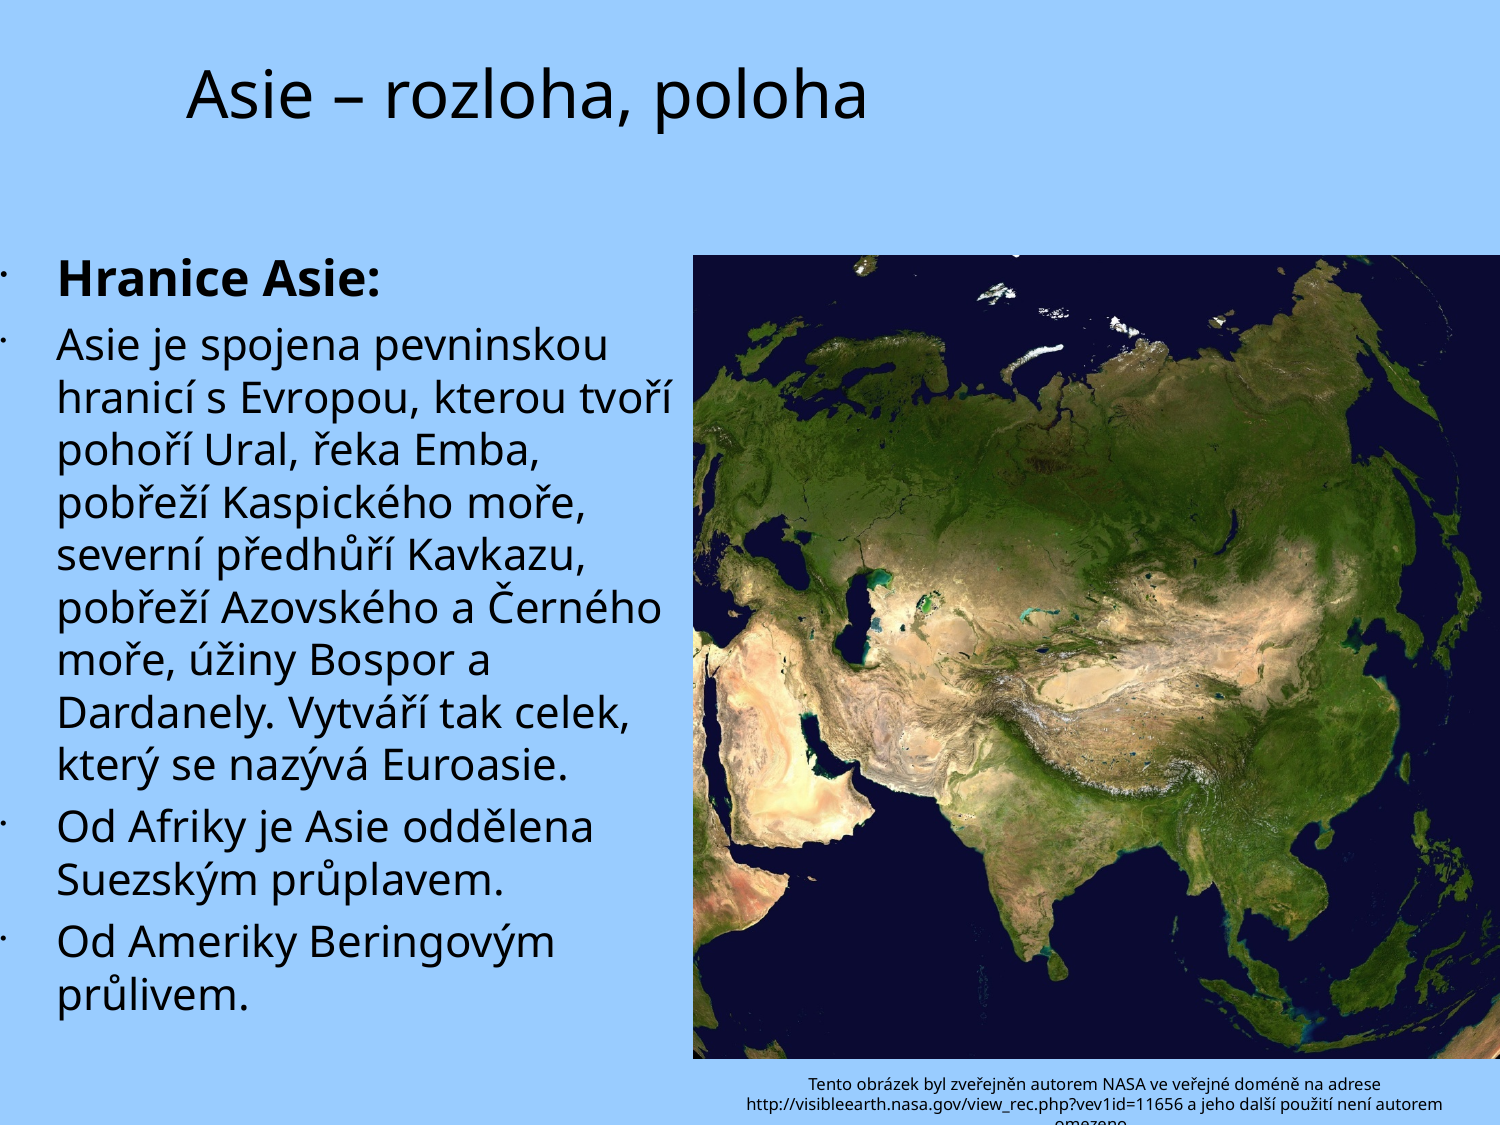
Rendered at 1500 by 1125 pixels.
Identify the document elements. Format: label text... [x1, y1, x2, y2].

picture [693, 255, 1500, 1058]
title Asie – rozloha, poloha [171, 36, 1436, 179]
text_box Tento obrázek byl zveřejněn autorem NASA ve veřejné doméně na adrese http://visibleearth.nasa.gov/view_rec.php?vev1id=11656 a jeho další použití není autorem omezeno. [690, 1058, 1500, 1125]
list Hranice Asie: Asie je spojena pevninskou hranicí s Evropou, kterou tvoří pohoří Ural, řeka Emba, pobřeží Kaspického moře, severní předhůří Kavkazu, pobřeží Azovského a Černého moře, úžiny Bospor a Dardanely. Vytváří tak celek, který se nazývá Euroasie. Od Afriky je Asie oddělena Suezským průplavem. Od Ameriky Beringovým průlivem. [0, 231, 697, 1088]
